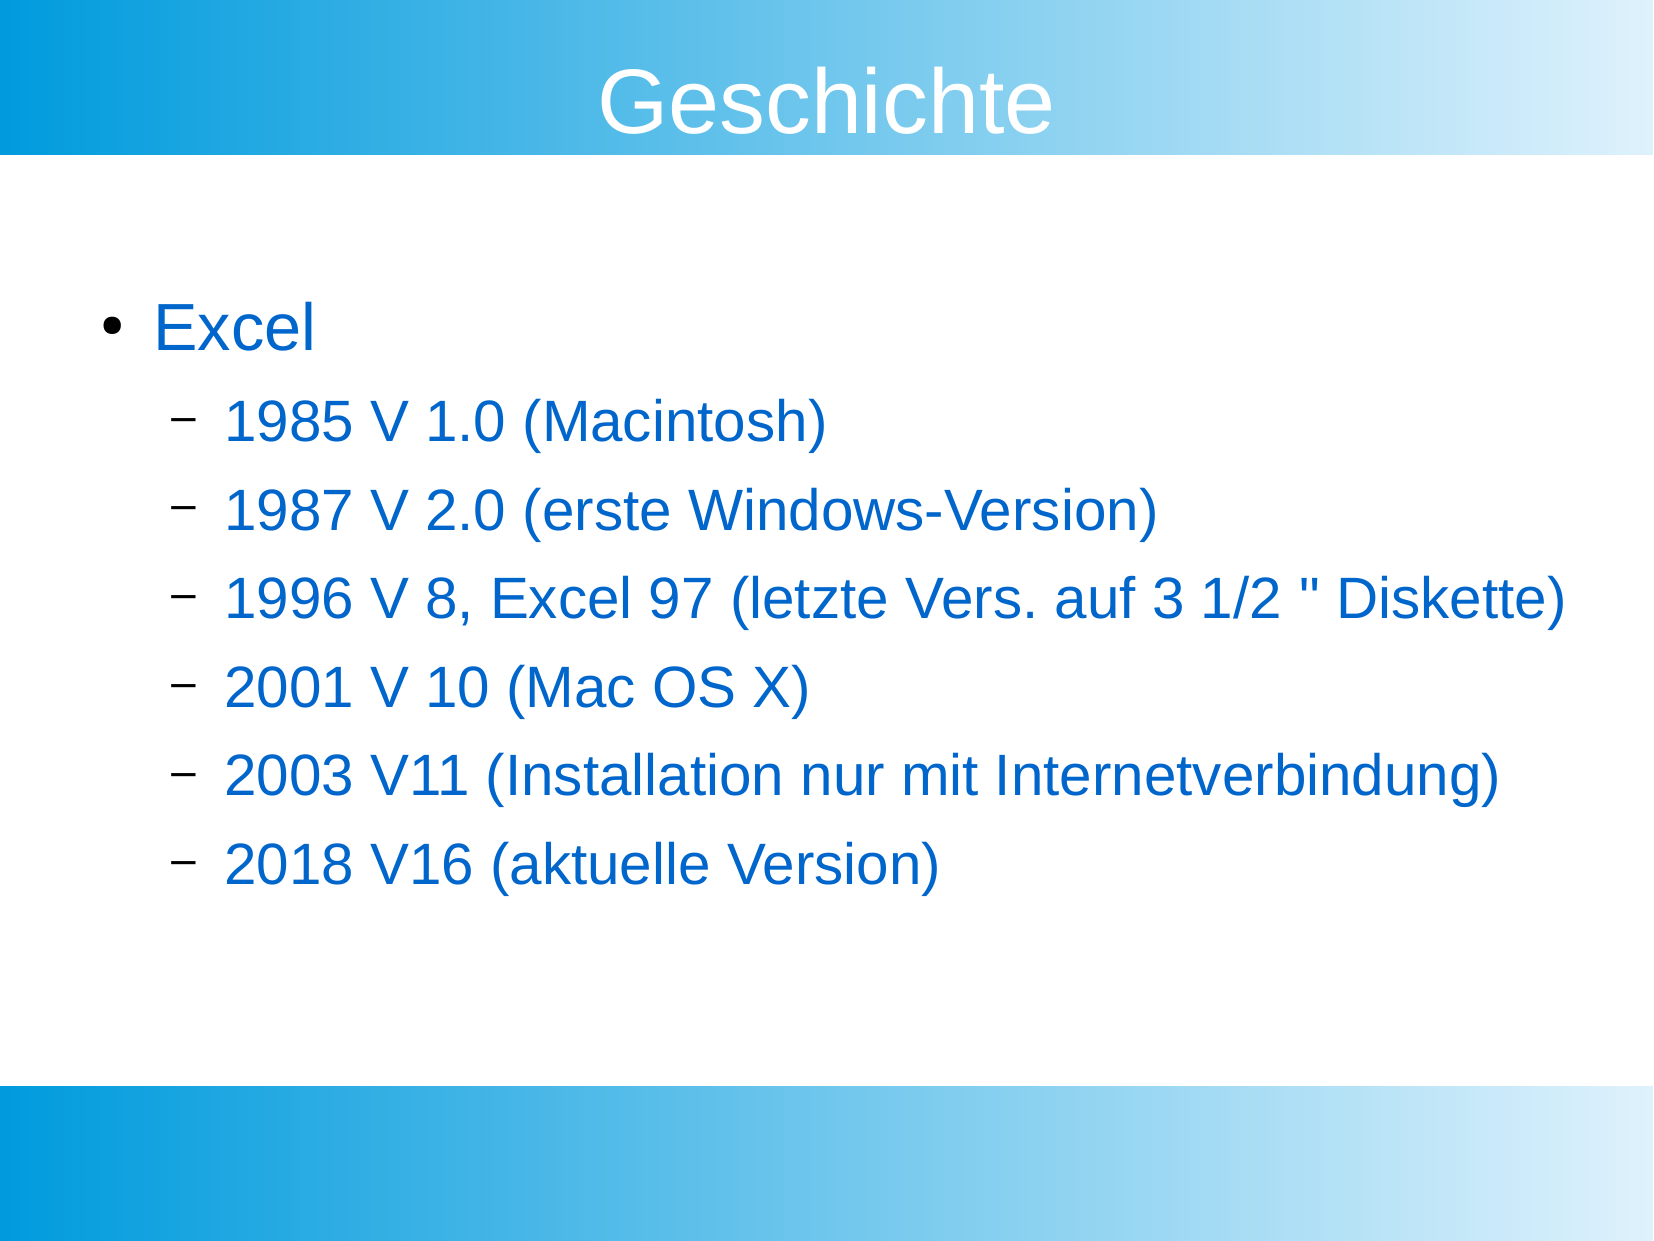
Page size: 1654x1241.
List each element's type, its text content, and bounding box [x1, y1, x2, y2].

title Geschichte [82, 49, 1571, 155]
list Excel 1985 V 1.0 (Macintosh) 1987 V 2.0 (erste Windows-Version) 1996 V 8, Excel 97 (letzte Vers. auf 3 1/2 " Diskette) 2001 V 10 (Mac OS X) 2003 V11 (Installation nur mit Internetverbindung) 2018 V16 (aktuelle Version) [82, 290, 1571, 1010]
